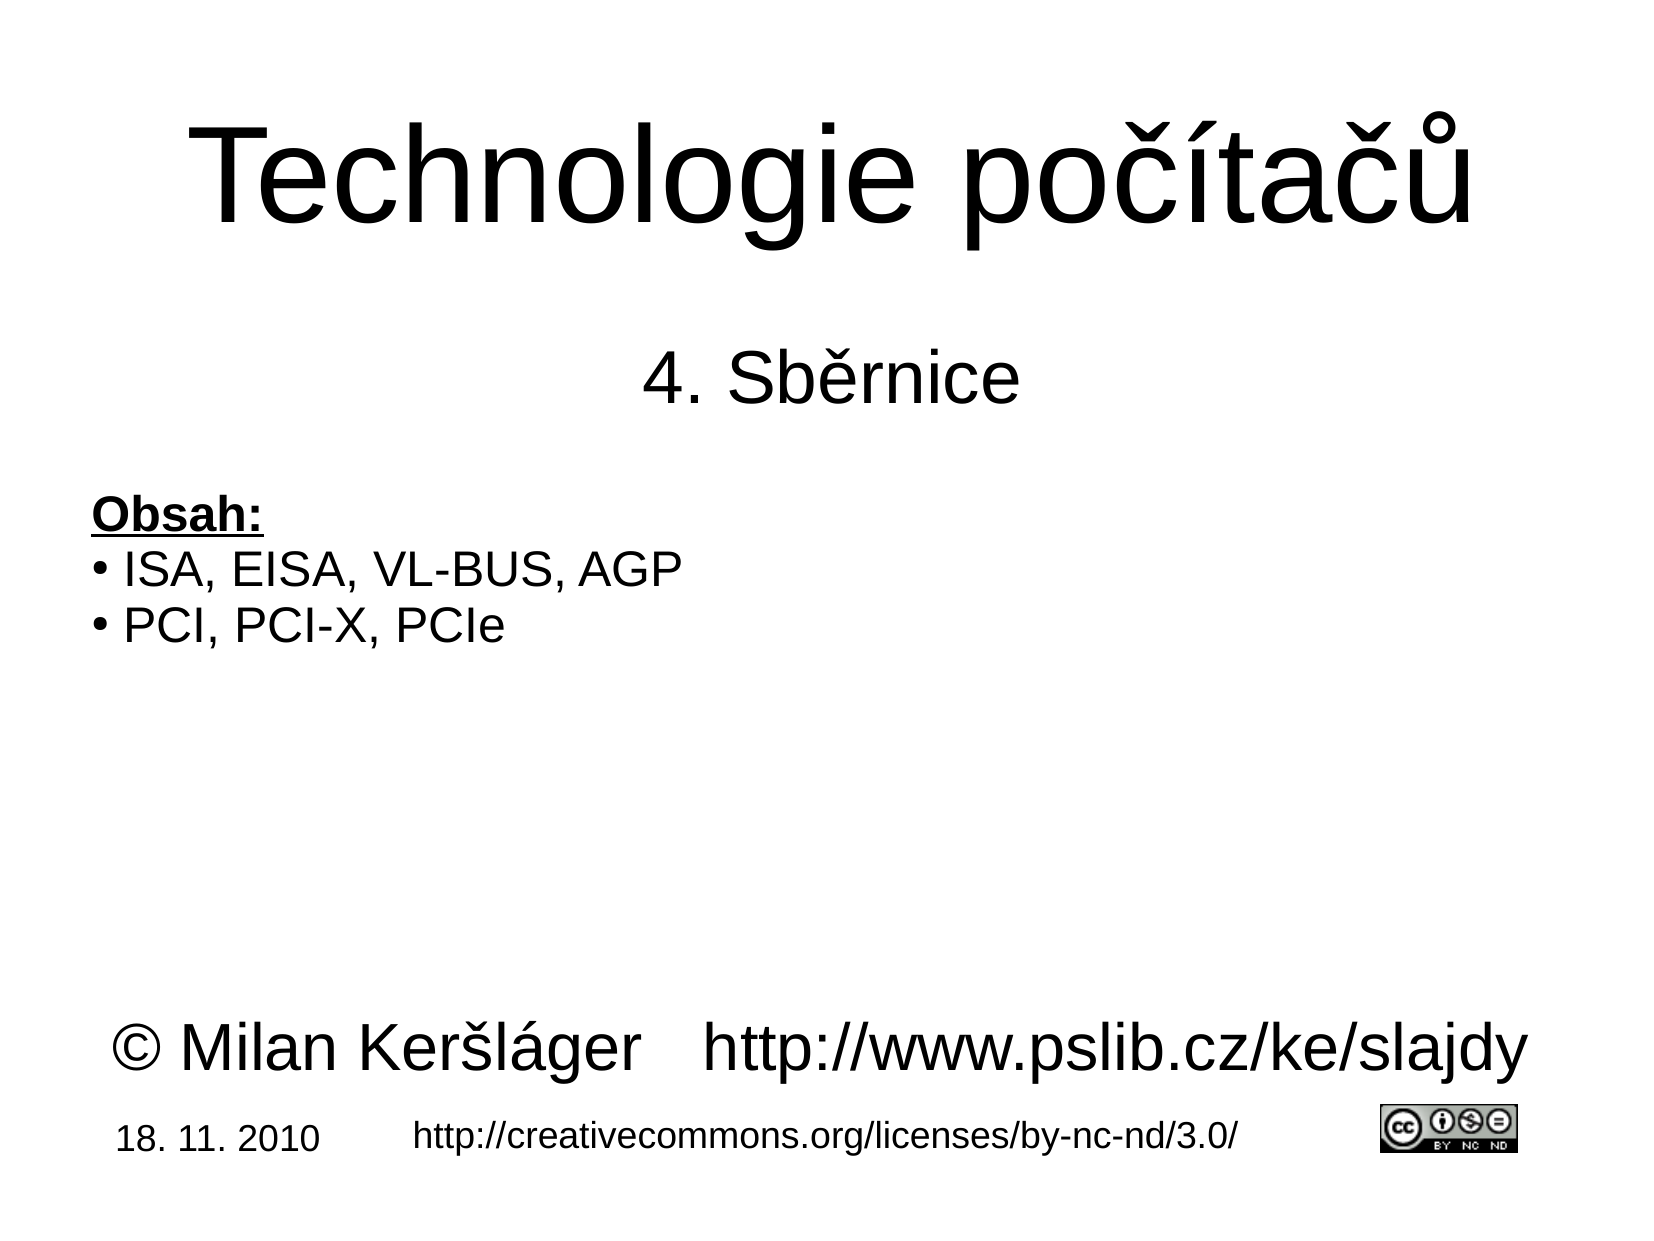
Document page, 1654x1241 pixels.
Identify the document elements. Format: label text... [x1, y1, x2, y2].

title Technologie počítačů 4. Sběrnice [88, 56, 1577, 461]
list © Milan Keršláger http://www.pslib.cz/ke/slajdy [76, 1009, 1565, 1087]
text_box 18.11.2010 [100, 1110, 337, 1168]
text_box Obsah: ISA, EISA, VL-BUS, AGP PCI, PCI-X, PCIe [76, 478, 1583, 661]
text_box http://creativecommons.org/licenses/by-nc-nd/3.0/ [339, 1107, 1313, 1165]
picture [1380, 1104, 1518, 1153]
